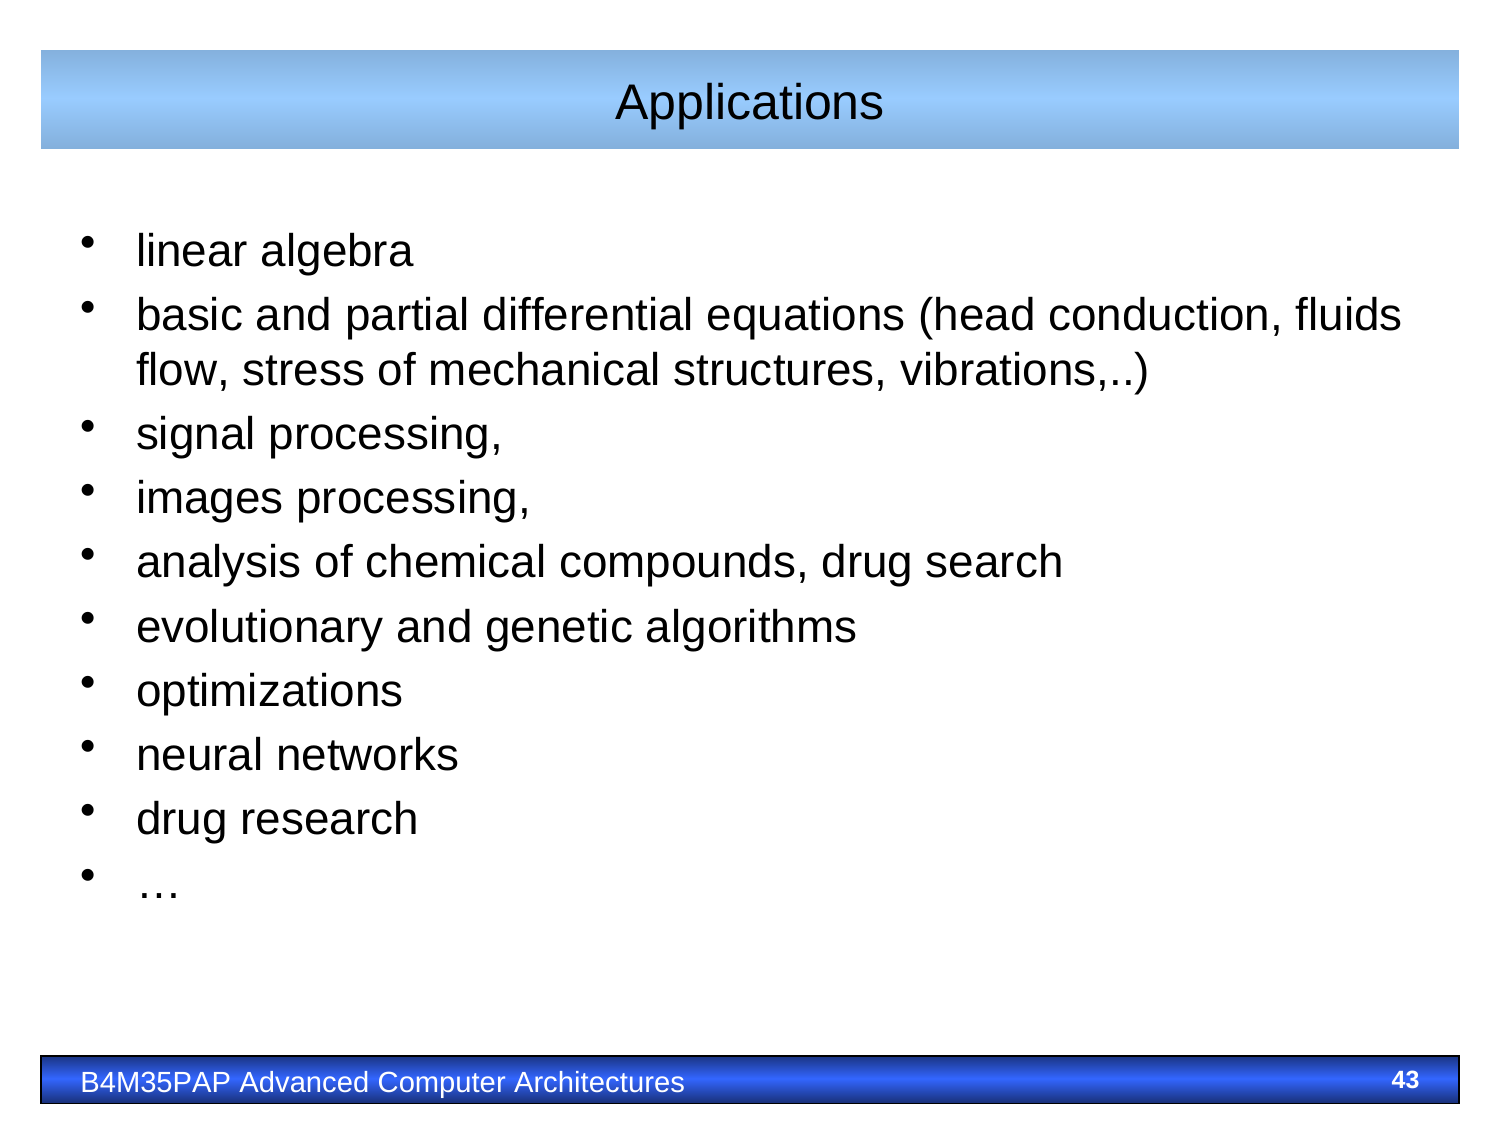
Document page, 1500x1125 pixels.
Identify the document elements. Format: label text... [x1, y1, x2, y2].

title Applications [41, 50, 1459, 149]
list linear algebra basic and partial differential equations (head conduction, fluids flow, stress of mechanical structures, vibrations,..) signal processing, images processing, analysis of chemical compounds, drug search evolutionary and genetic algorithms optimizations neural networks drug research … [64, 148, 1436, 1000]
